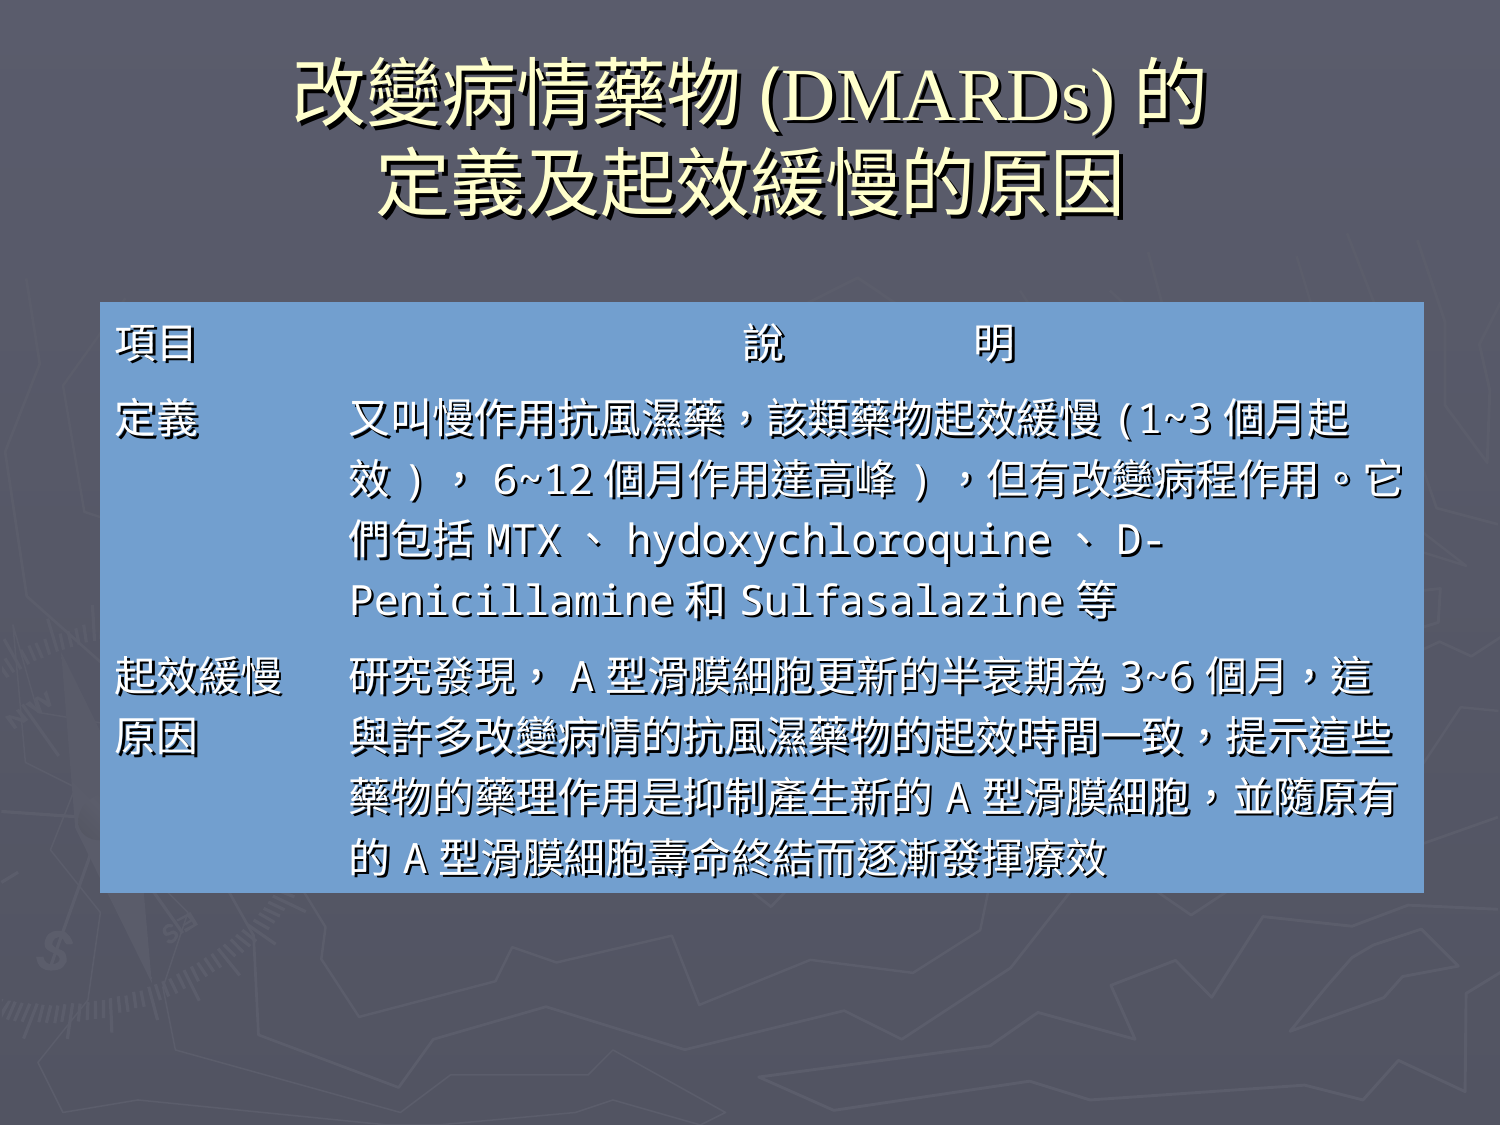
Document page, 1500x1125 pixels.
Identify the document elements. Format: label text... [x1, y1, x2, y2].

table_header 項目 [100, 302, 334, 378]
table_cell 研究發現，A型滑膜細胞更新的半衰期為3~6個月，這與許多改變病情的抗風濕藥物的起效時間一致，提示這些藥物的藥理作用是抑制產生新的A型滑膜細胞，並隨原有的A型滑膜細胞壽命終結而逐漸發揮療效 [334, 635, 1424, 893]
table_cell 定義 [100, 378, 334, 635]
table_header 說 明 [334, 302, 1424, 378]
title 改變病情藥物(DMARDs)的 定義及起效緩慢的原因 [49, 37, 1451, 225]
table_cell 起效緩慢原因 [100, 635, 334, 893]
table_cell 又叫慢作用抗風濕藥，該類藥物起效緩慢(1~3個月起效)，6~12個月作用達高峰)，但有改變病程作用。它們包括MTX、hydoxychloroquine、D-Penicillamine和Sulfasalazine等 [334, 378, 1424, 635]
